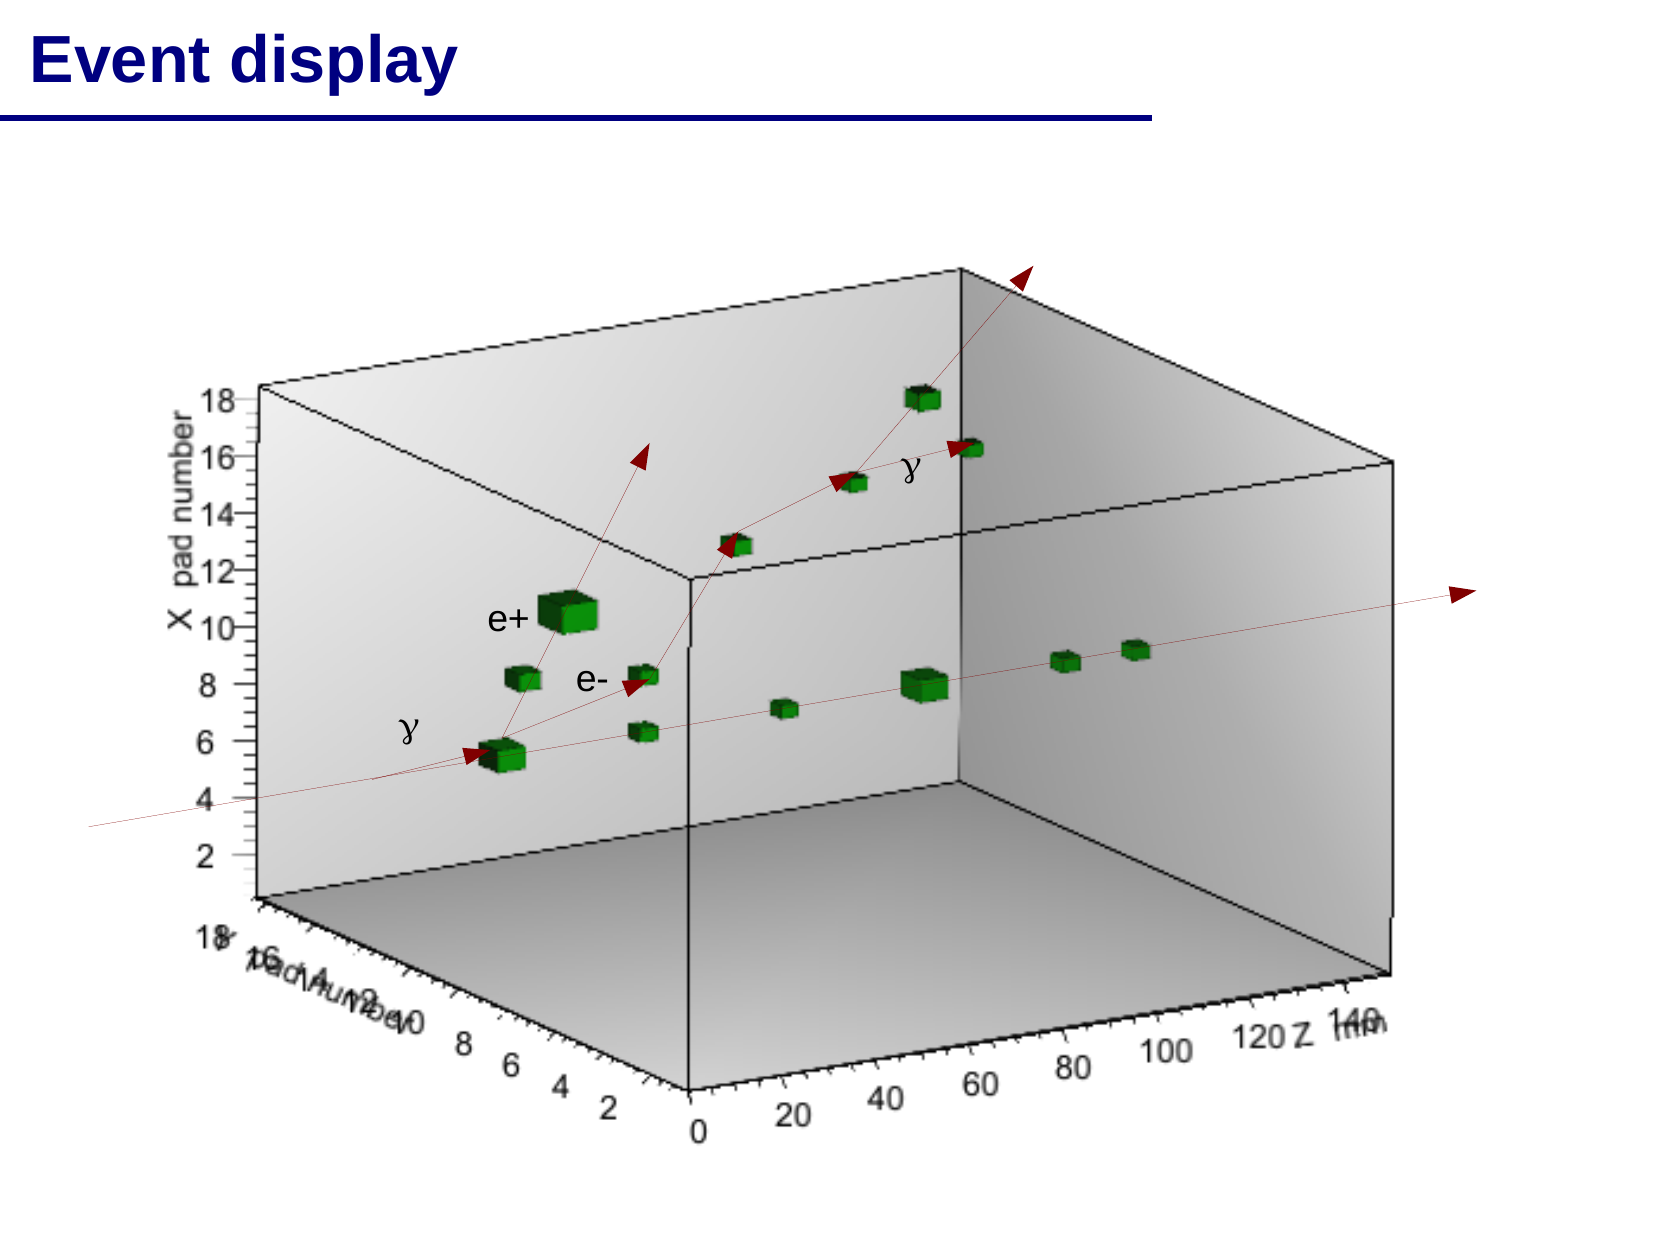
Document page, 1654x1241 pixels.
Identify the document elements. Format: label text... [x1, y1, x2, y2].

text_box e- [561, 649, 650, 709]
text_box g [885, 442, 945, 507]
text_box e+ [472, 590, 562, 650]
title Event display [29, 0, 1625, 119]
picture [0, 121, 1651, 1241]
text_box g [383, 703, 443, 768]
